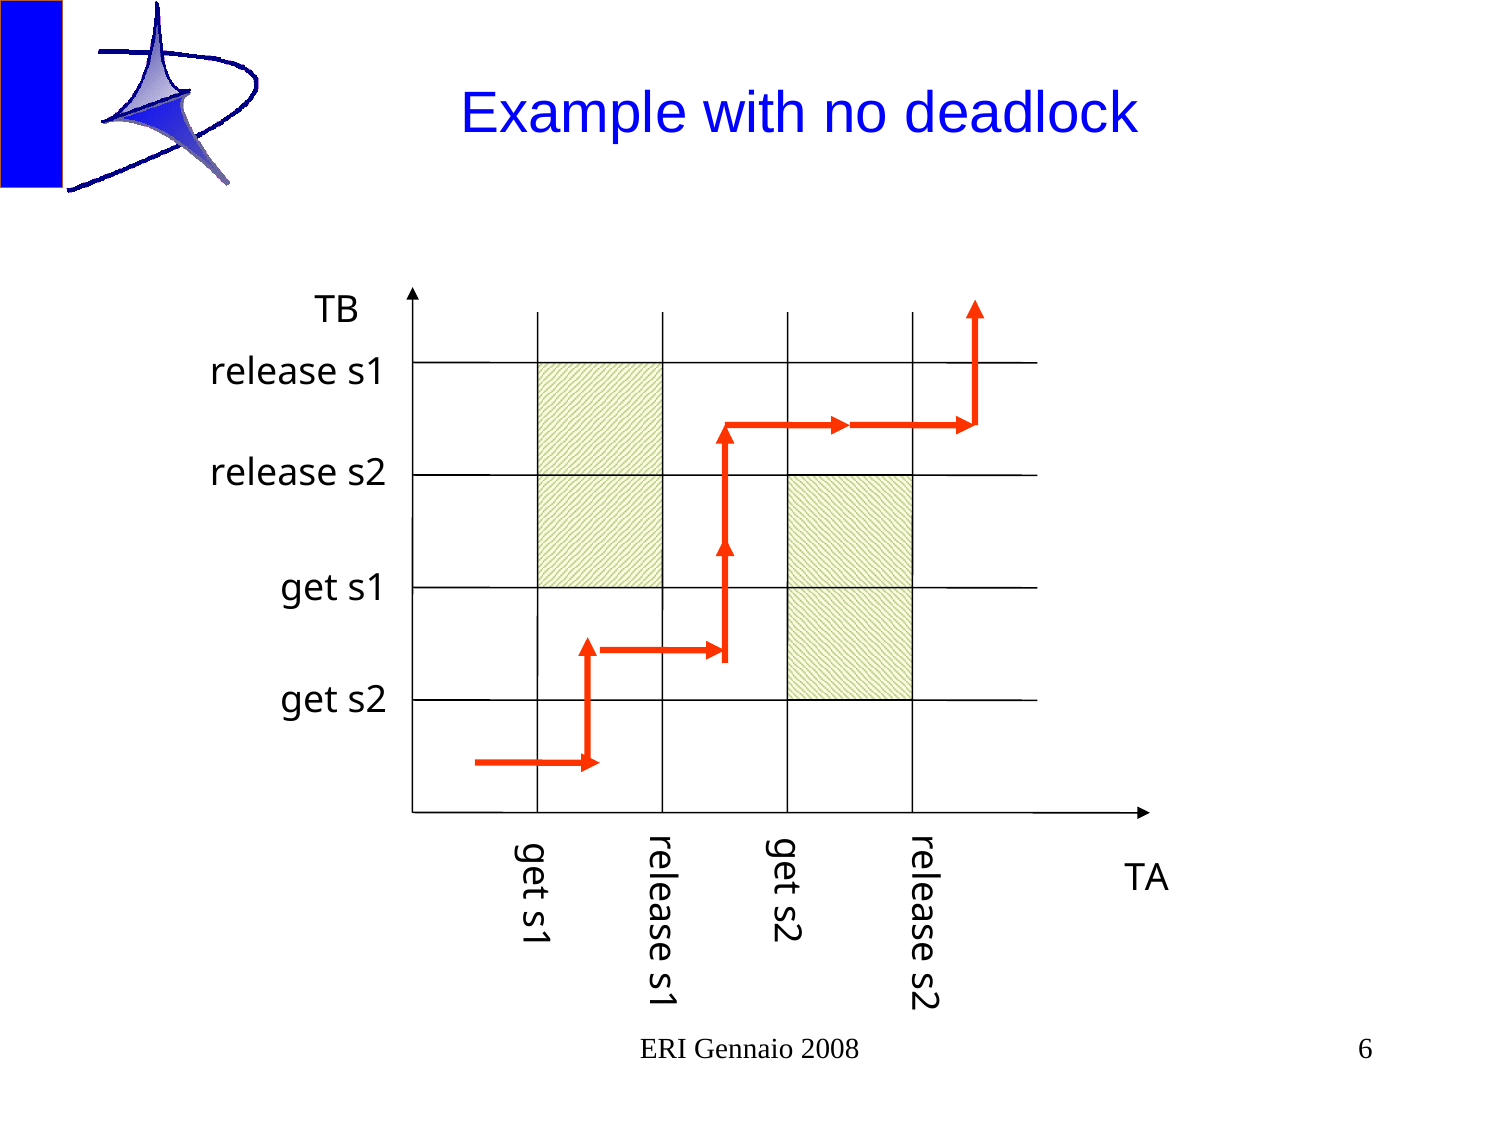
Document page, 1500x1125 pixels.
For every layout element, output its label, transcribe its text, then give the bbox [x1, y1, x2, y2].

text_box get s2 [265, 664, 403, 732]
text_box TB [299, 274, 375, 337]
text_box get s1 [504, 827, 572, 965]
text_box [539, 476, 661, 586]
text_box TA [1109, 842, 1185, 910]
text_box release s1 [195, 337, 402, 404]
text_box release s1 [631, 819, 698, 1027]
picture [62, 0, 263, 197]
text_box release s2 [195, 437, 402, 504]
text_box get s2 [756, 822, 823, 960]
title Example with no deadlock [174, 62, 1425, 163]
text_box get s1 [265, 552, 403, 619]
text_box [789, 589, 911, 699]
text_box [539, 364, 661, 474]
text_box release s2 [893, 819, 960, 1027]
text_box [789, 476, 911, 586]
